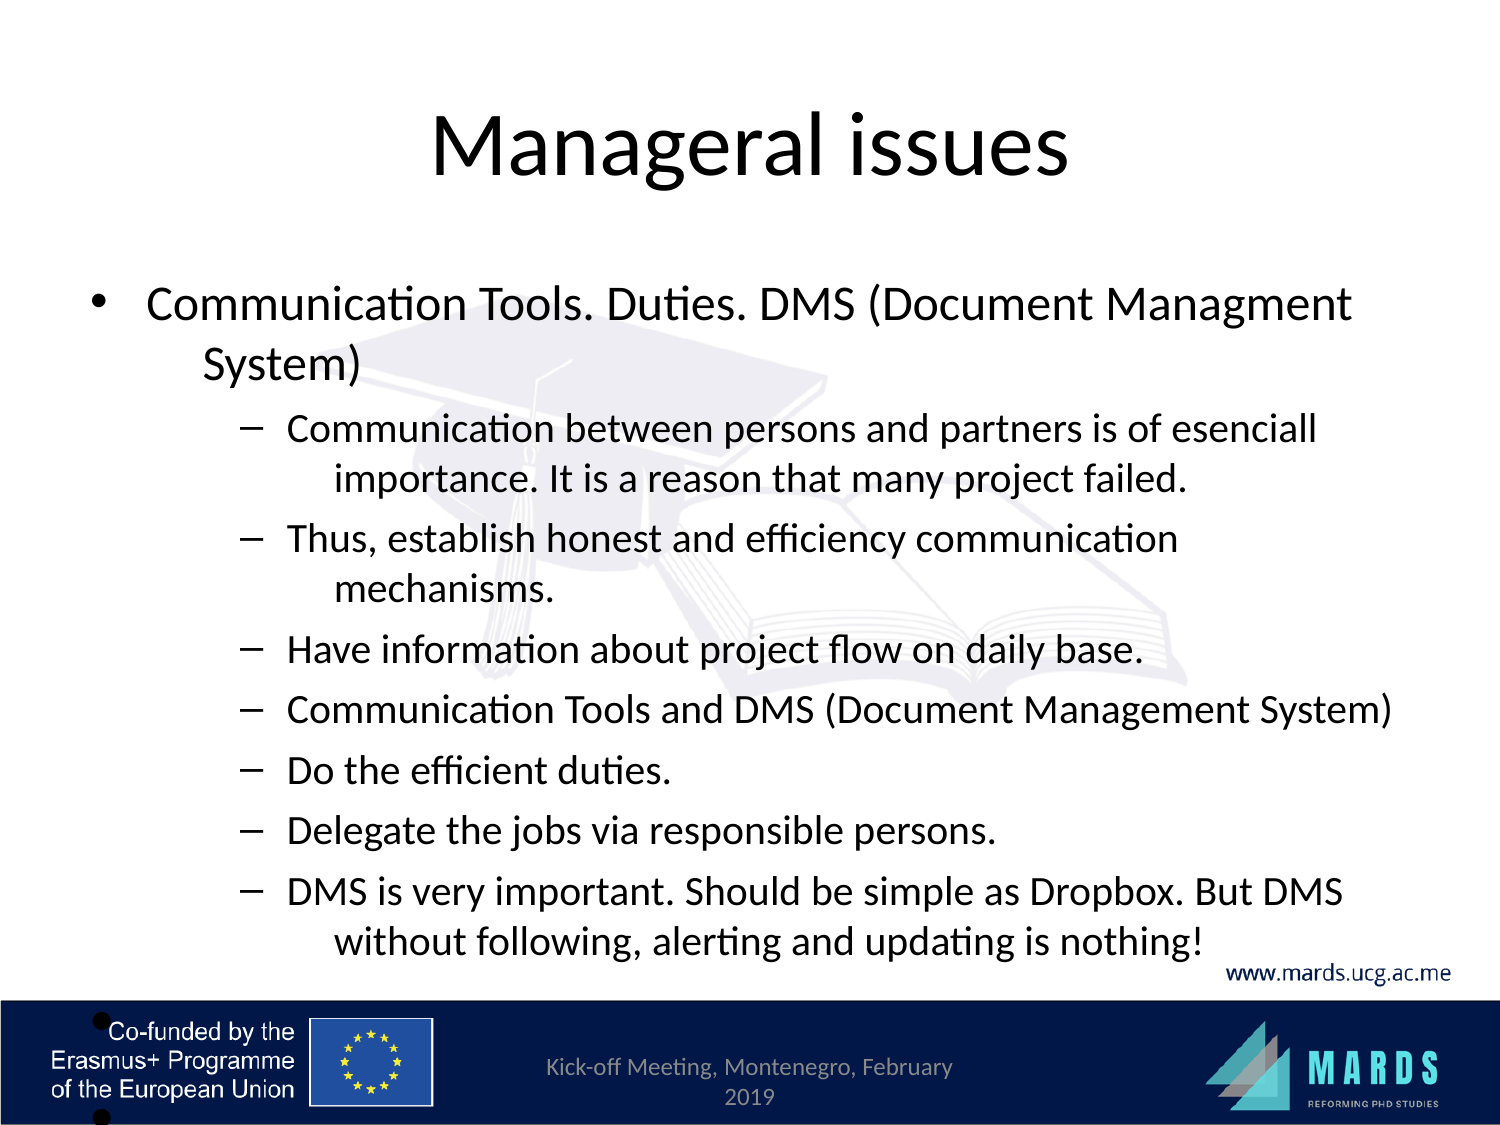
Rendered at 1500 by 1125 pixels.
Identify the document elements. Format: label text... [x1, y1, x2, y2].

title Manageral issues [75, 45, 1426, 233]
list Communication Tools. Duties. DMS (Document Managment System) Communication between persons and partners is of esenciall importance. It is a reason that many project failed. Thus, establish honest and efficiency communication mechanisms. Have information about project flow on daily base. Communication Tools and DMS (Document Management System) Do the efficient duties. Delegate the jobs via responsible persons. DMS is very important. Should be simple as Dropbox. But DMS without following, alerting and updating is nothing! [75, 262, 1426, 1005]
text_box Kick-off Meeting, Montenegro, February 2019 [512, 1042, 988, 1103]
